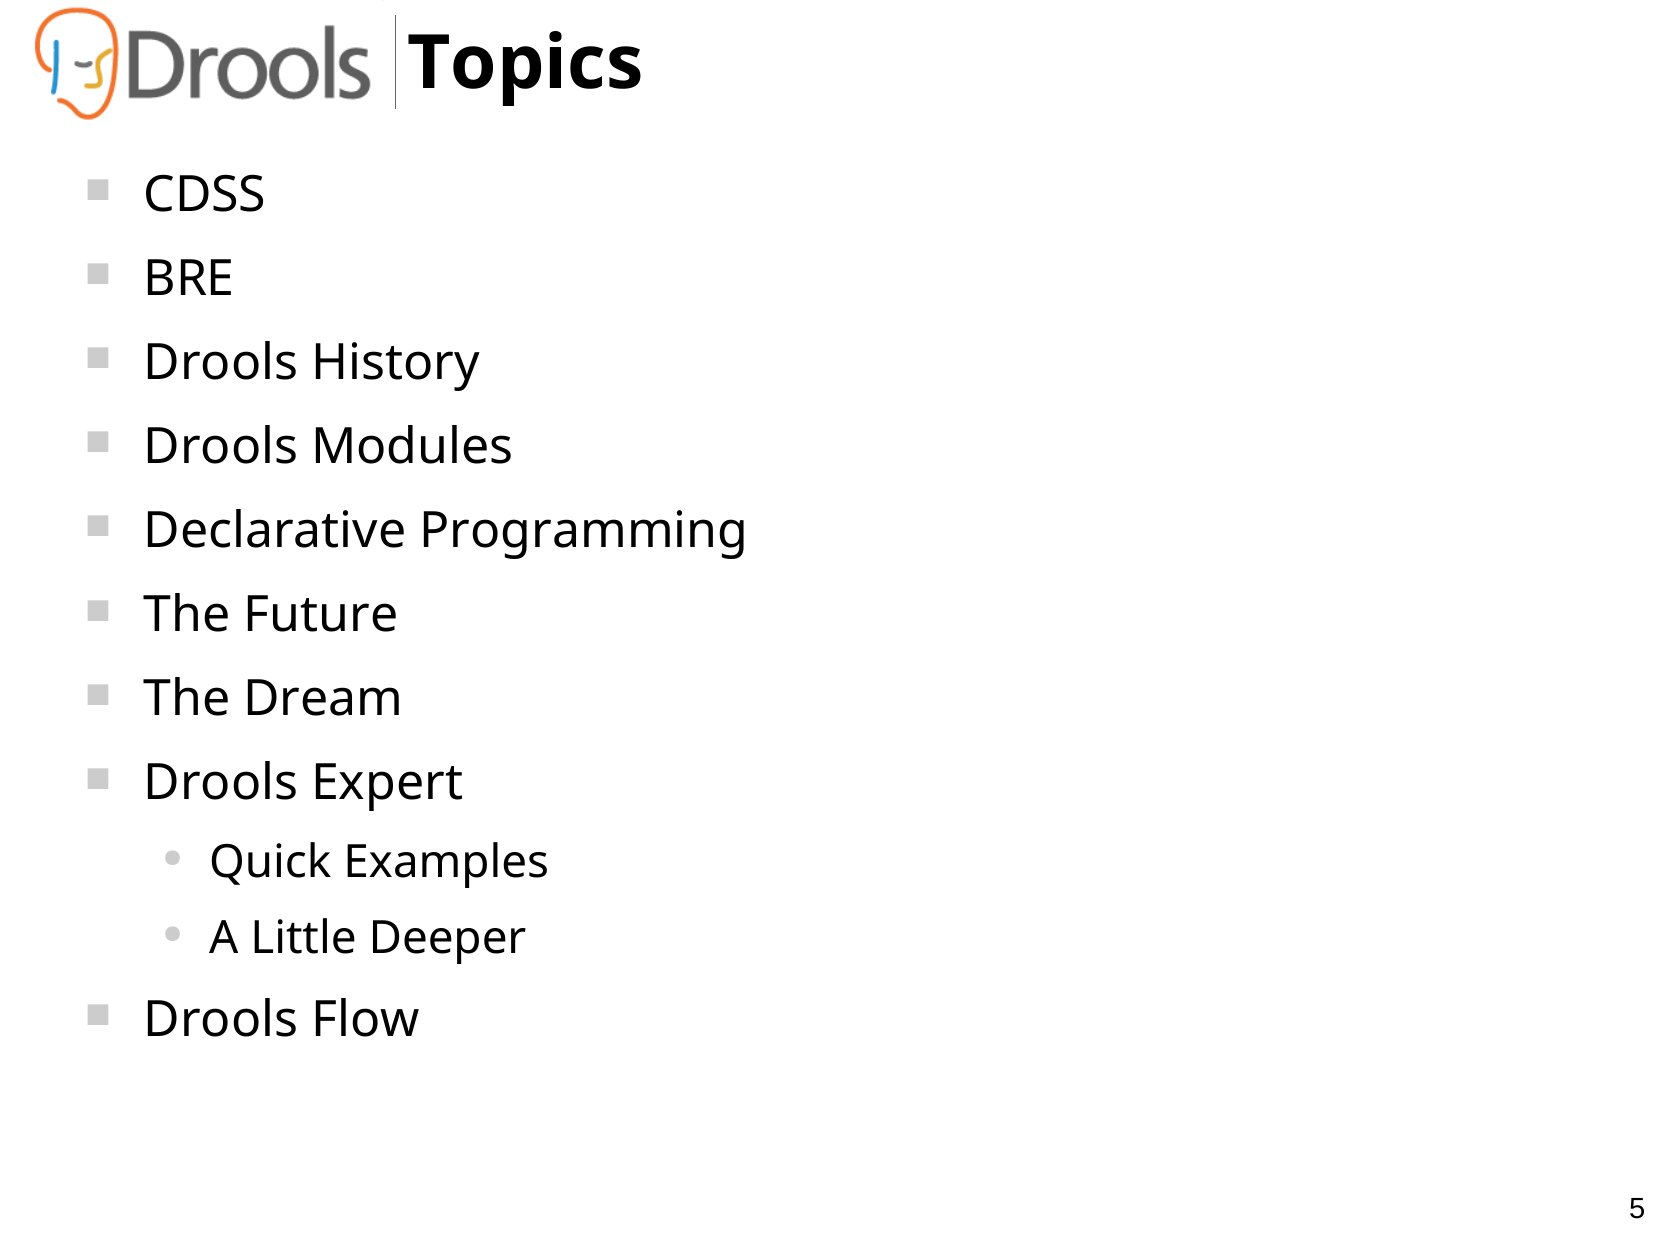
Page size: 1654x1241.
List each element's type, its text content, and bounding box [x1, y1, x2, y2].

picture [29, 0, 384, 126]
title Topics [407, 6, 1618, 113]
list CDSS BRE Drools History Drools Modules Declarative Programming The Future The Dream Drools Expert Quick Examples A Little Deeper Drools Flow [87, 157, 1200, 988]
